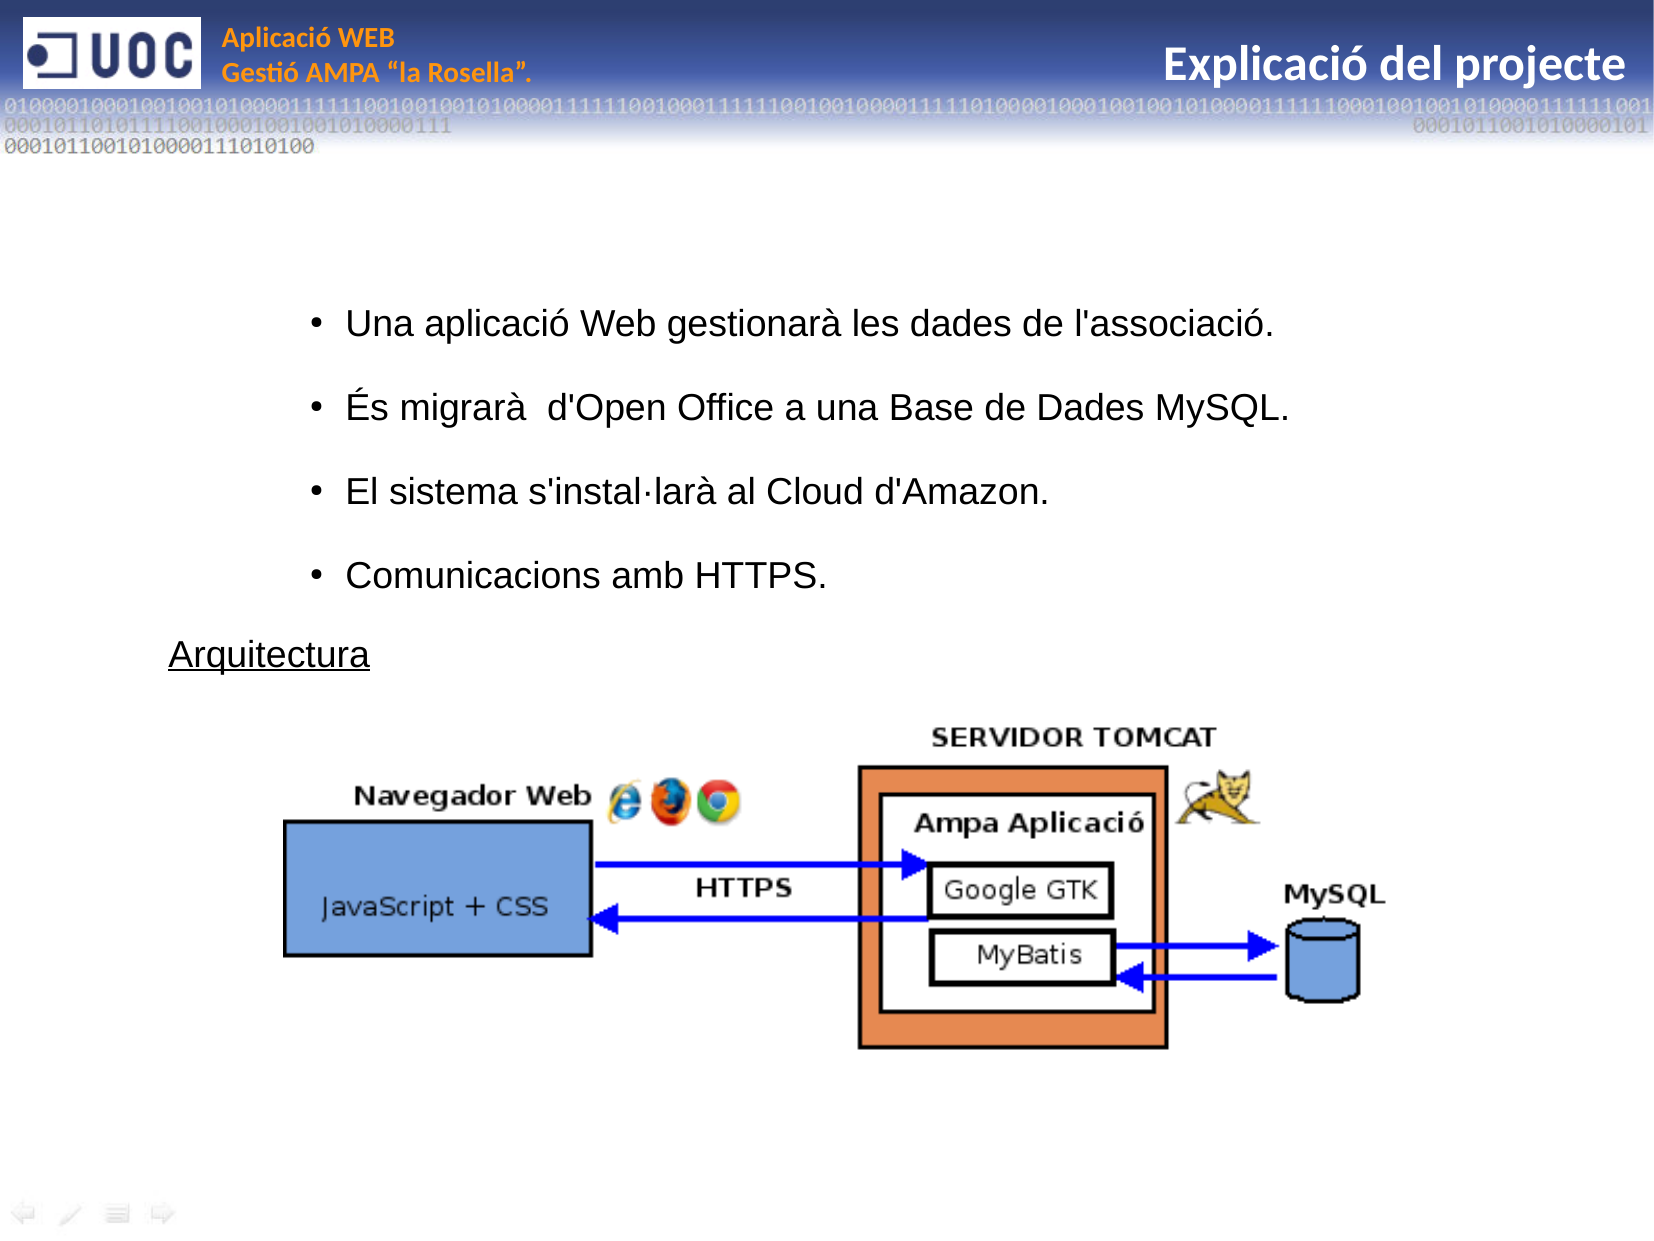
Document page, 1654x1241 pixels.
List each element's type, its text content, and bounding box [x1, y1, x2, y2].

text_box Explicació del projecte [909, 23, 1642, 99]
picture [0, 0, 1654, 1241]
text_box Arquitectura [153, 625, 449, 687]
text_box Aplicació WEB Gestió AMPA “la Rosella”. [206, 12, 709, 95]
text_box Una aplicació Web gestionarà les dades de l'associació. És migrarà d'Open Office a una Base de Dades MySQL. El sistema s'instal·larà al Cloud d'Amazon. Comunicacions amb HTTPS. [295, 295, 1323, 647]
